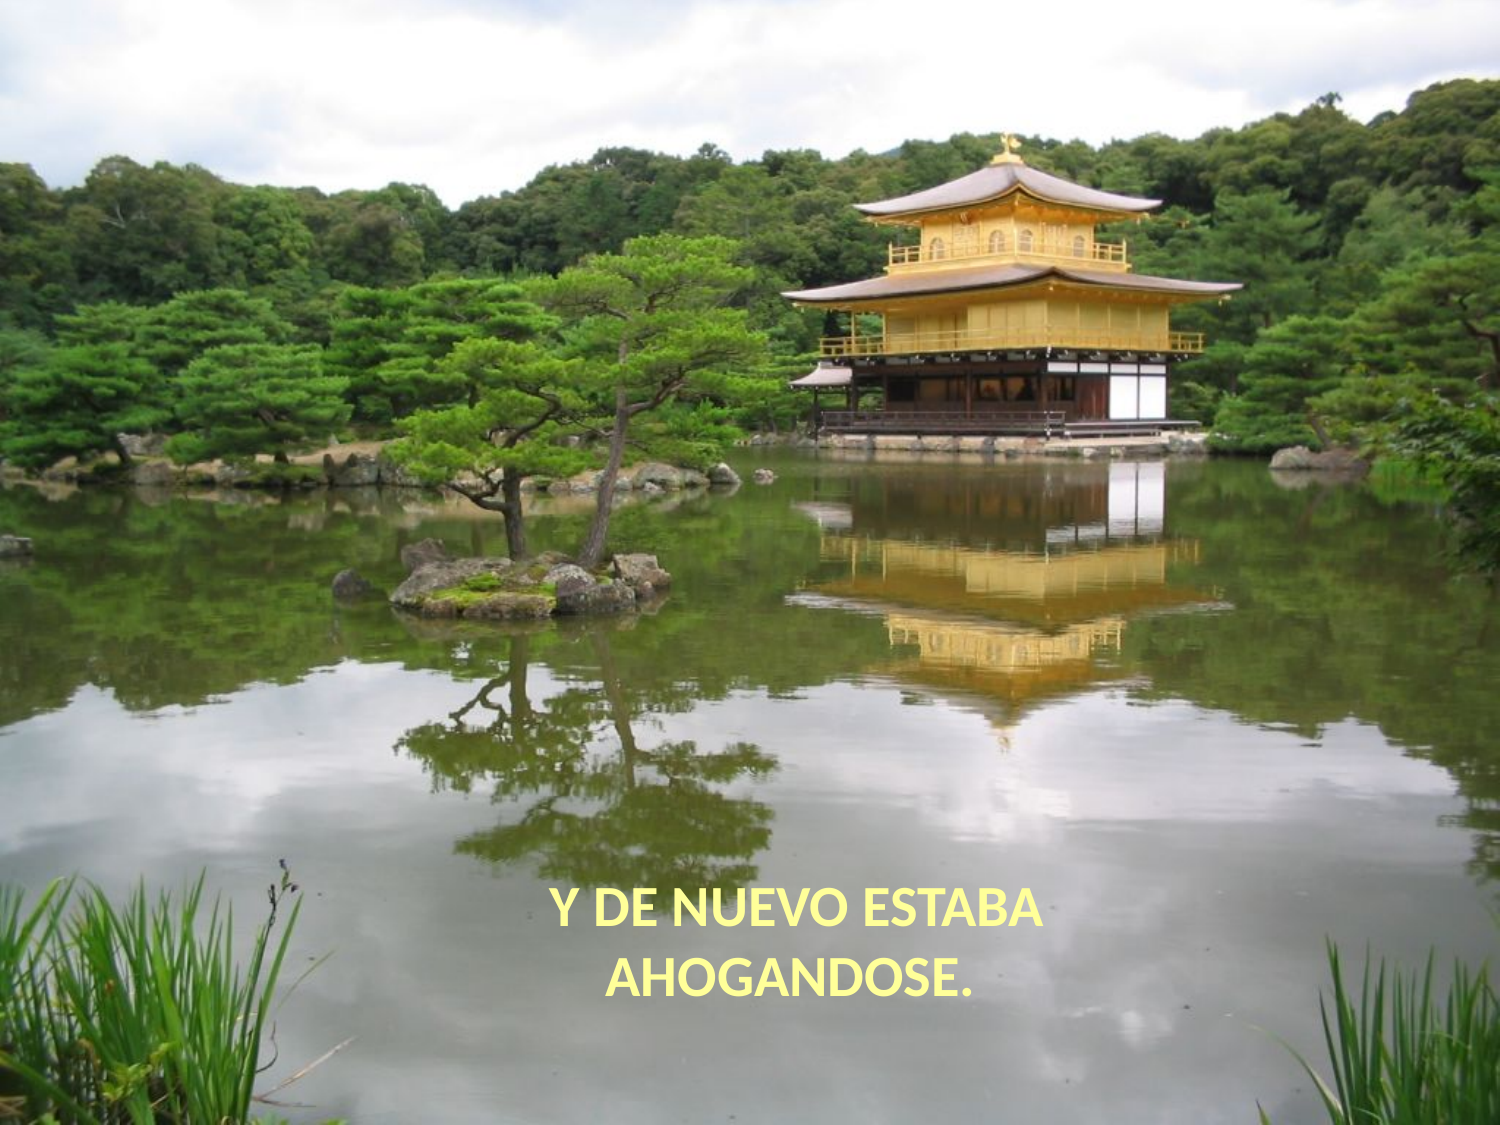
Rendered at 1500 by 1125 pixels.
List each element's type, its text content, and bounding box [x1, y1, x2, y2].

picture [0, 0, 1500, 1125]
text_box Y DE NUEVO ESTABA AHOGANDOSE. [521, 860, 1060, 1016]
